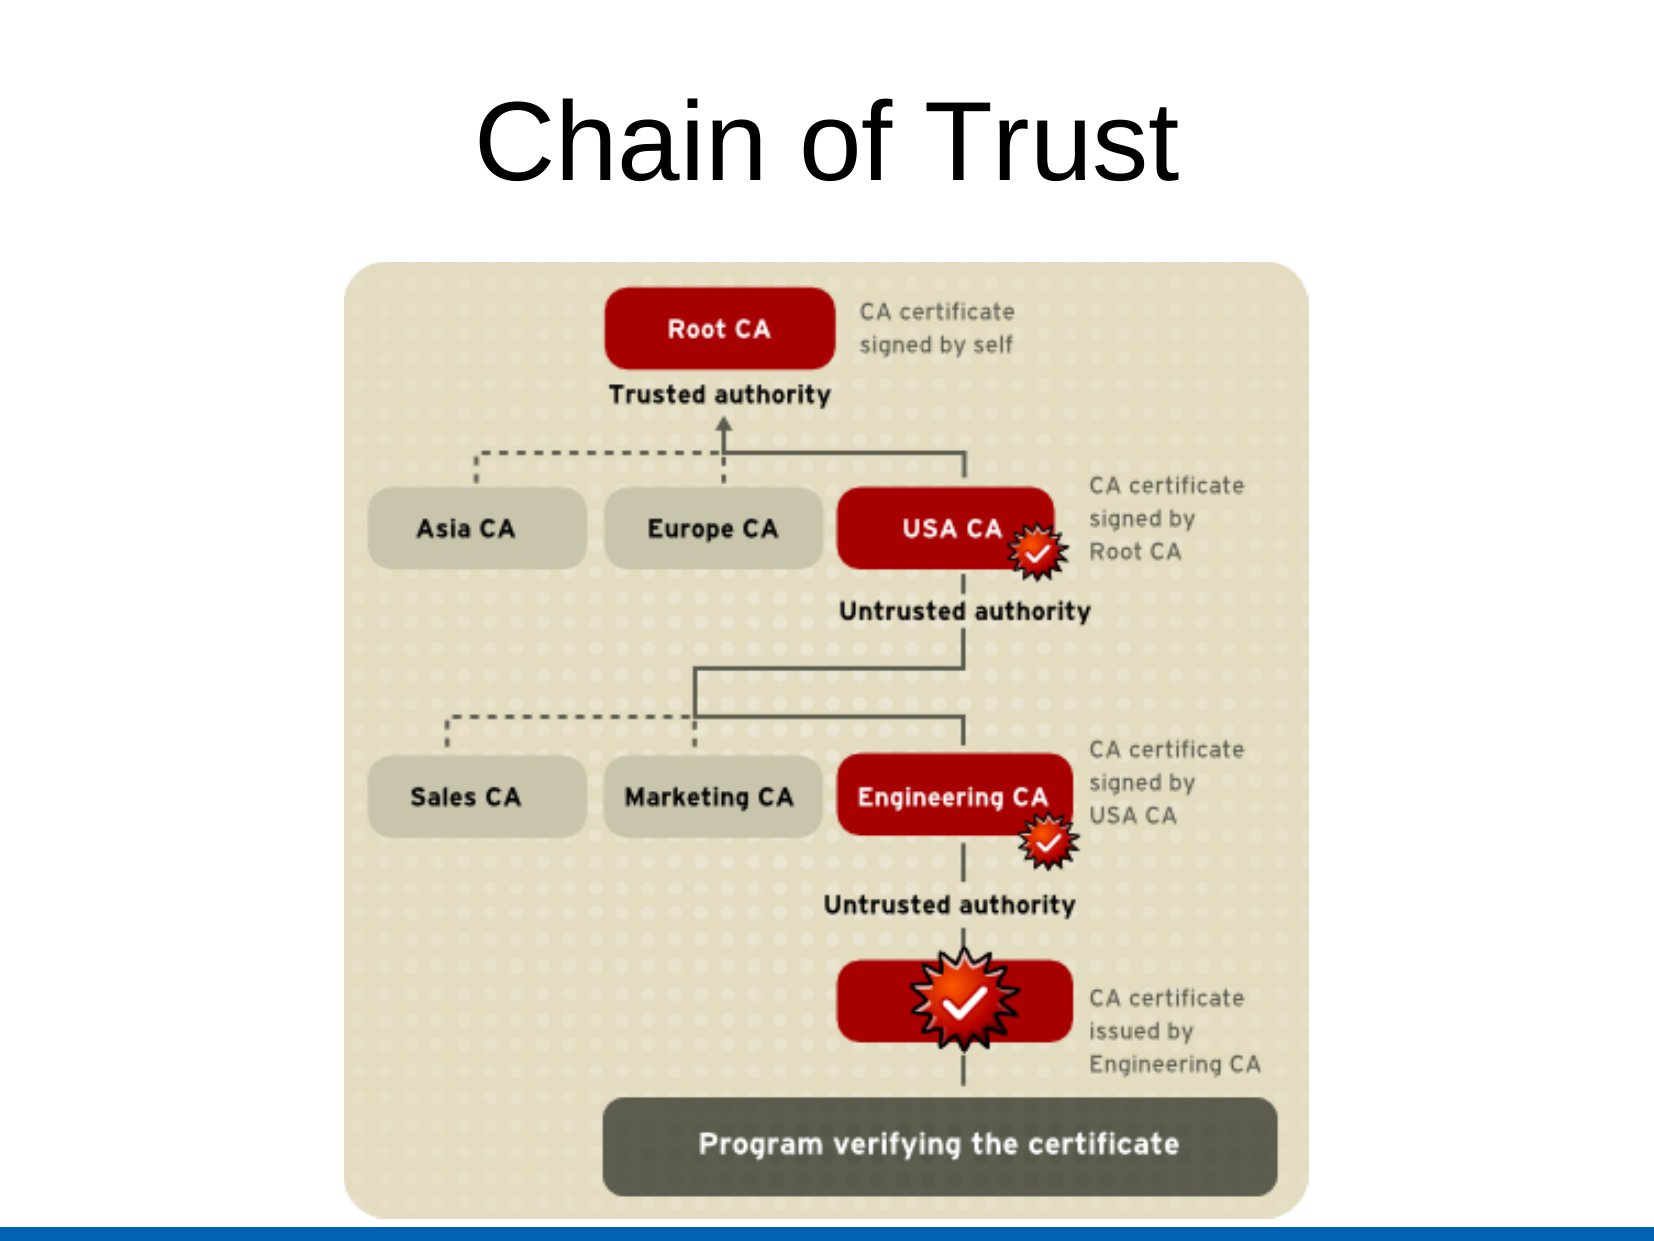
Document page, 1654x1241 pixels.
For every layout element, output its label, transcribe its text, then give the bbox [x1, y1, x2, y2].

picture [344, 262, 1309, 1219]
title Chain of Trust [121, 37, 1533, 246]
